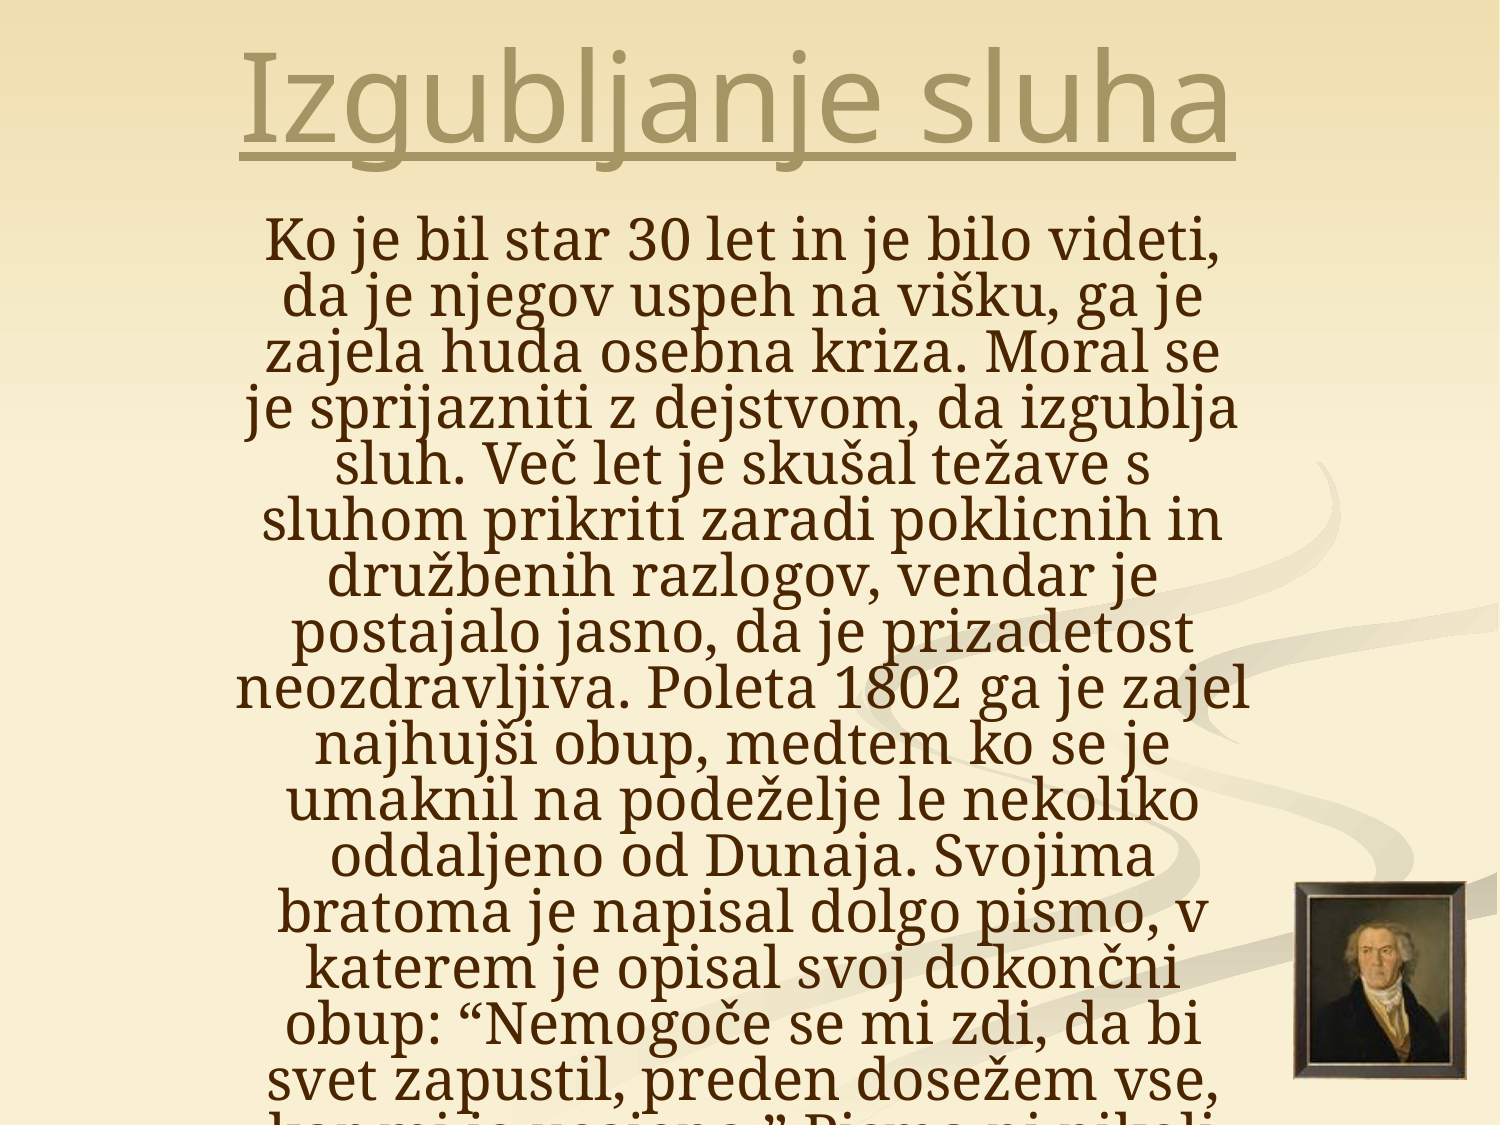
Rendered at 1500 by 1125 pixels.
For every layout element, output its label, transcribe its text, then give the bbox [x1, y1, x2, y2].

picture [1293, 881, 1467, 1080]
subtitle Ko je bil star 30 let in je bilo videti, da je njegov uspeh na višku, ga je zajela huda osebna kriza. Moral se je sprijazniti z dejstvom, da izgublja sluh. Več let je skušal težave s sluhom prikriti zaradi poklicnih in družbenih razlogov, vendar je postajalo jasno, da je prizadetost neozdravljiva. Poleta 1802 ga je zajel najhujši obup, medtem ko se je umaknil na podeželje le nekoliko oddaljeno od Dunaja. Svojima bratoma je napisal dolgo pismo, v katerem je opisal svoj dokončni obup: “Nemogoče se mi zdi, da bi svet zapustil, preden dosežem vse, kar mi je usojeno.” Pisma ni nikoli odposlal; po smrti so ga našli med njegovo zapuščino. [218, 208, 1269, 496]
title Izgubljanje sluha [100, 0, 1376, 213]
